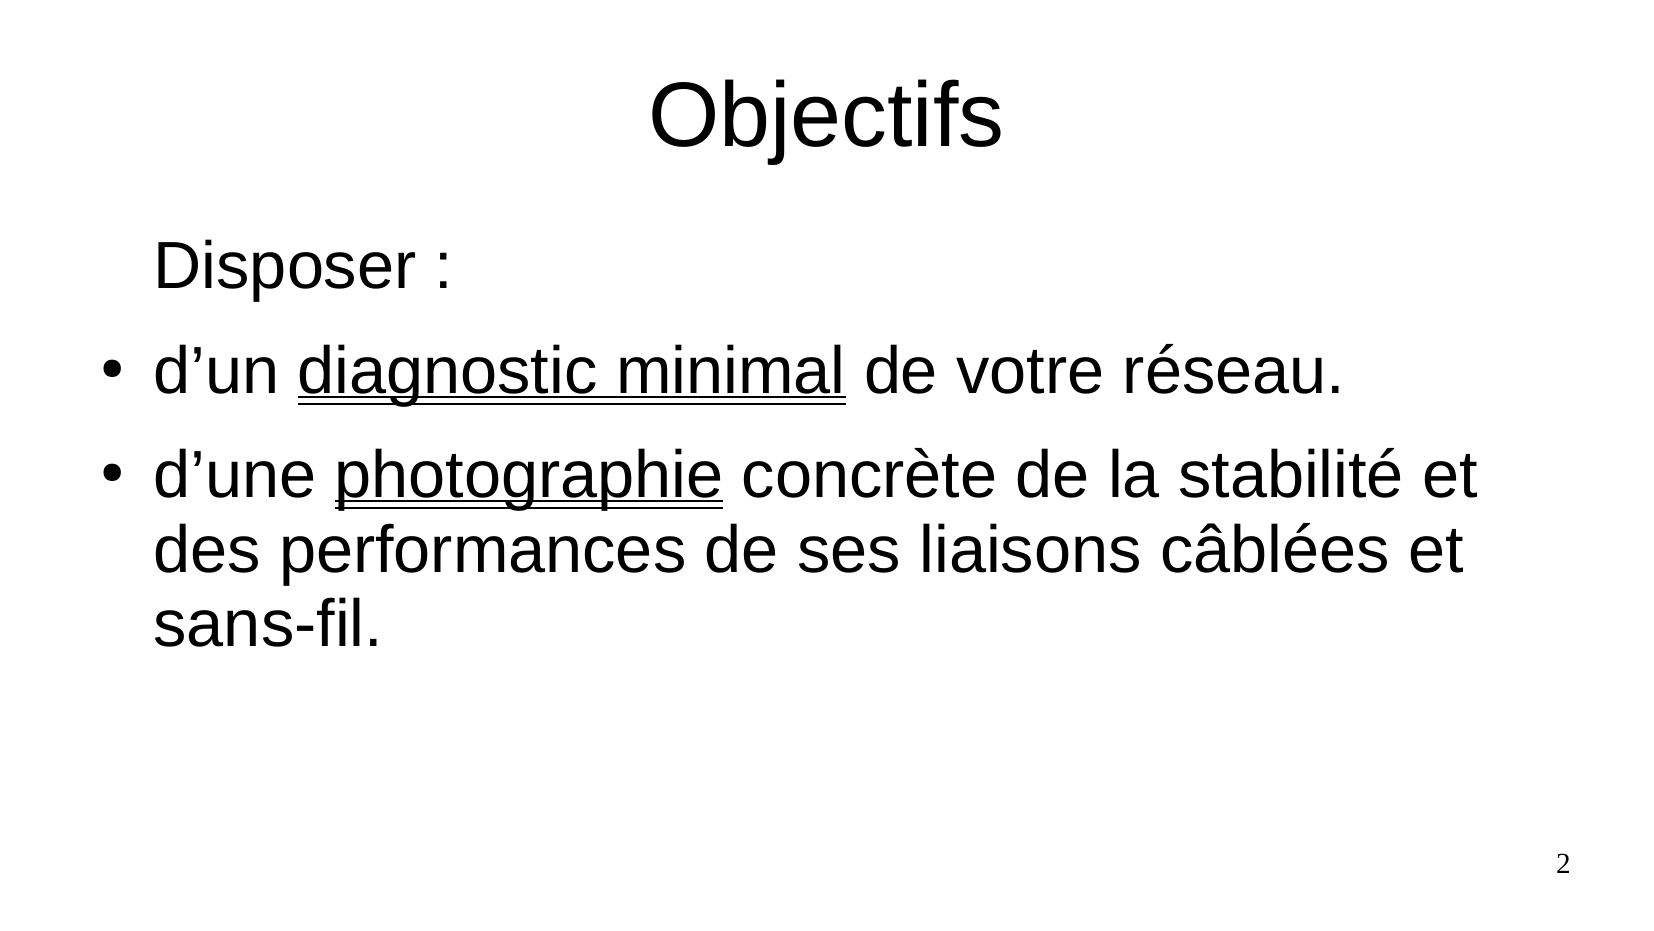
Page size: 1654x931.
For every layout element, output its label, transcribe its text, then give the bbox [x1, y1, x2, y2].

title Objectifs [82, 37, 1571, 193]
list Disposer : d’un diagnostic minimal de votre réseau. d’une photographie concrète de la stabilité et des performances de ses liaisons câblées et sans-fil. [82, 228, 1506, 768]
